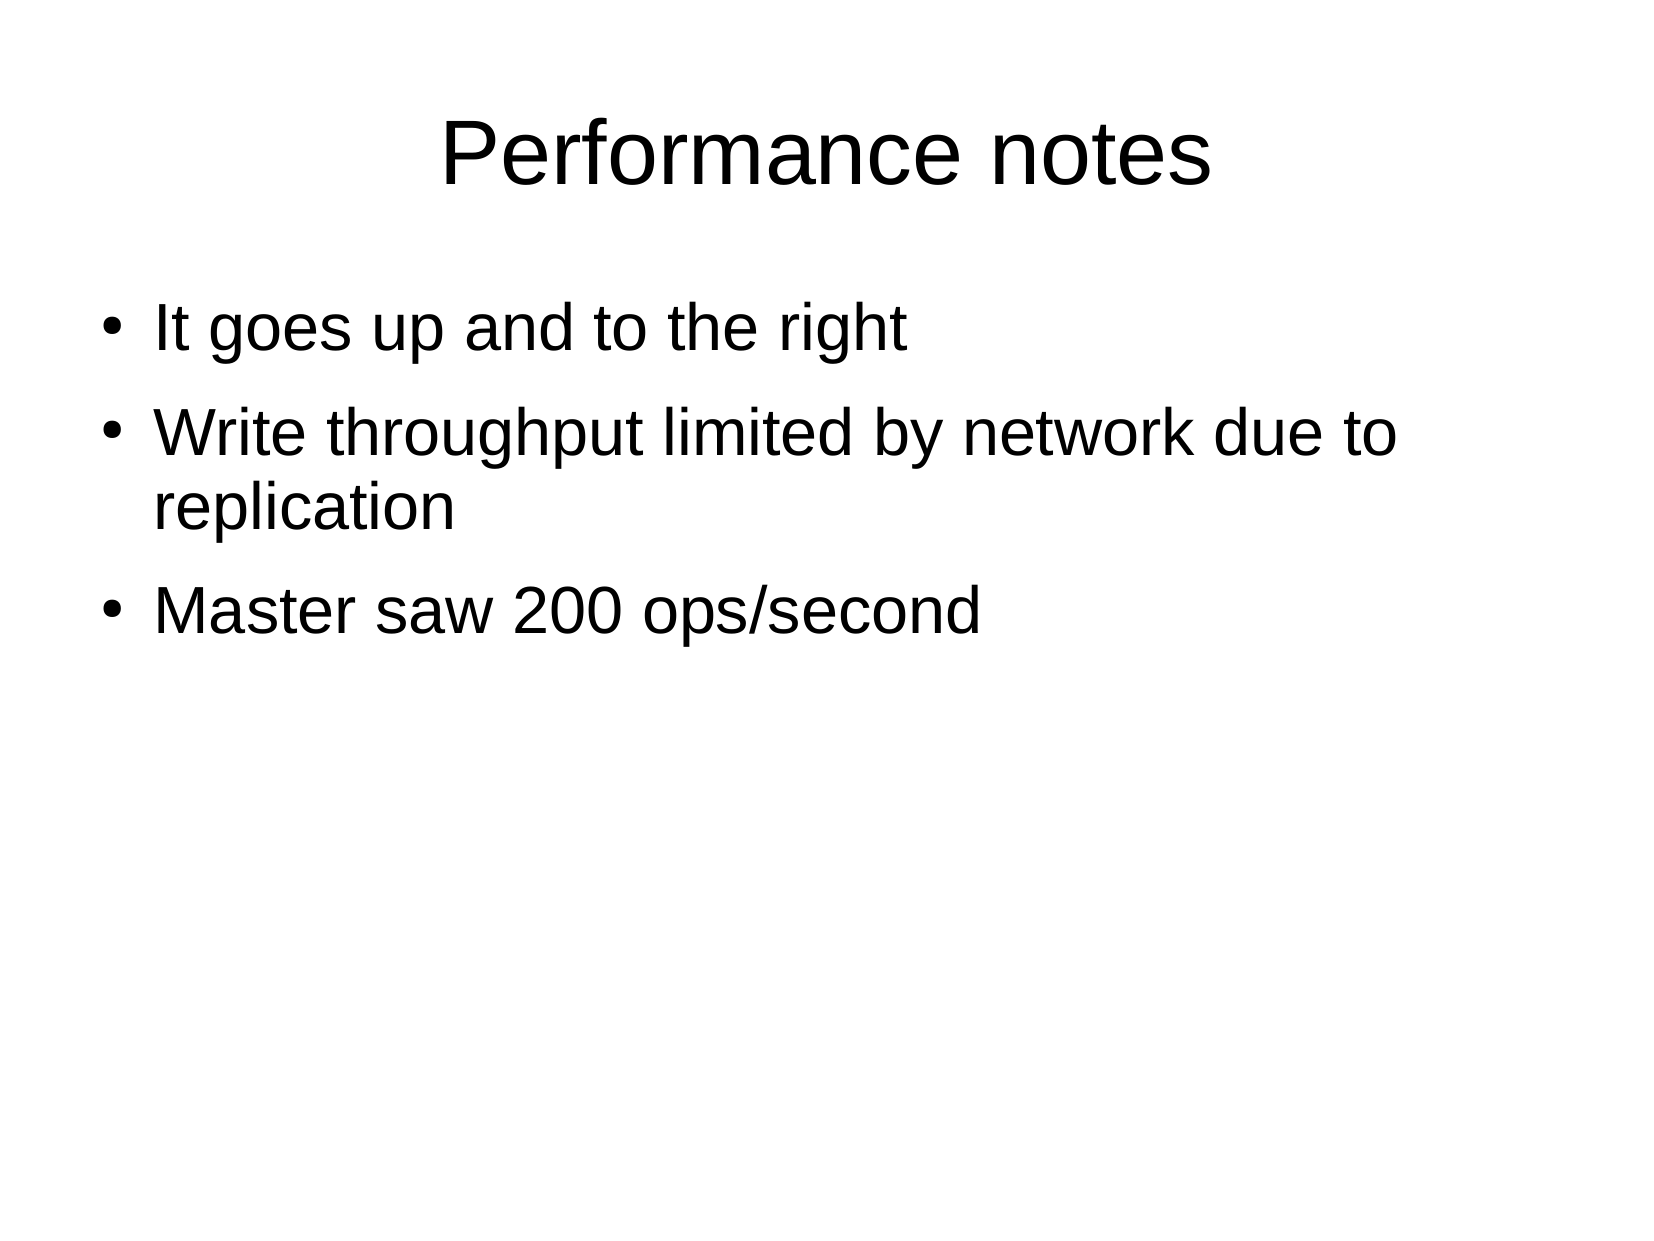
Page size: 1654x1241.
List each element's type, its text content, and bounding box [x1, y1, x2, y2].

list It goes up and to the right Write throughput limited by network due to replication Master saw 200 ops/second [82, 290, 1538, 1010]
title Performance notes [82, 49, 1571, 257]
